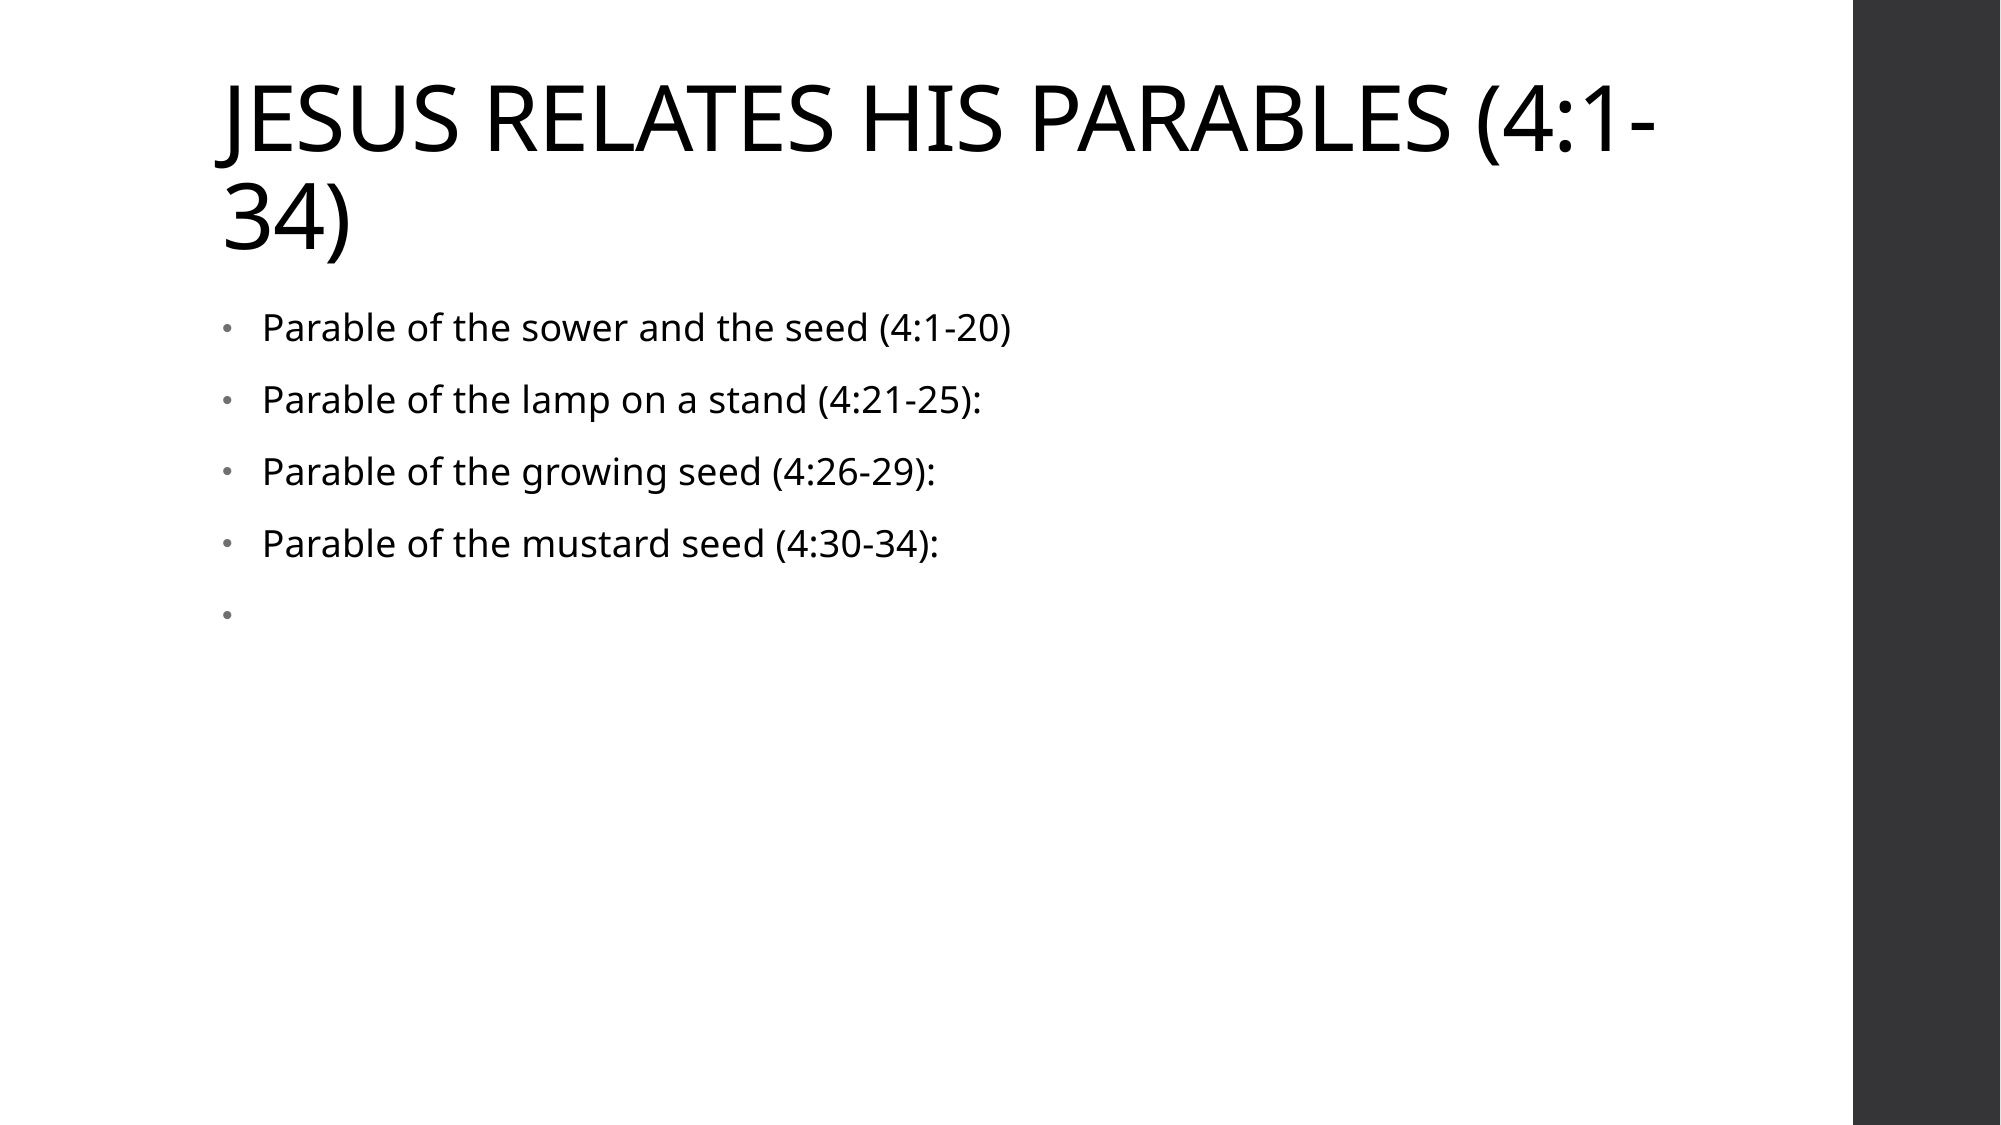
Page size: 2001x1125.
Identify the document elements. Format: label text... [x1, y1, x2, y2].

title JESUS RELATES HIS PARABLES (4:1-34) [206, 60, 1797, 278]
list Parable of the sower and the seed (4:1-20) Parable of the lamp on a stand (4:21-25): Parable of the growing seed (4:26-29): Parable of the mustard seed (4:30-34): [206, 299, 1617, 1014]
